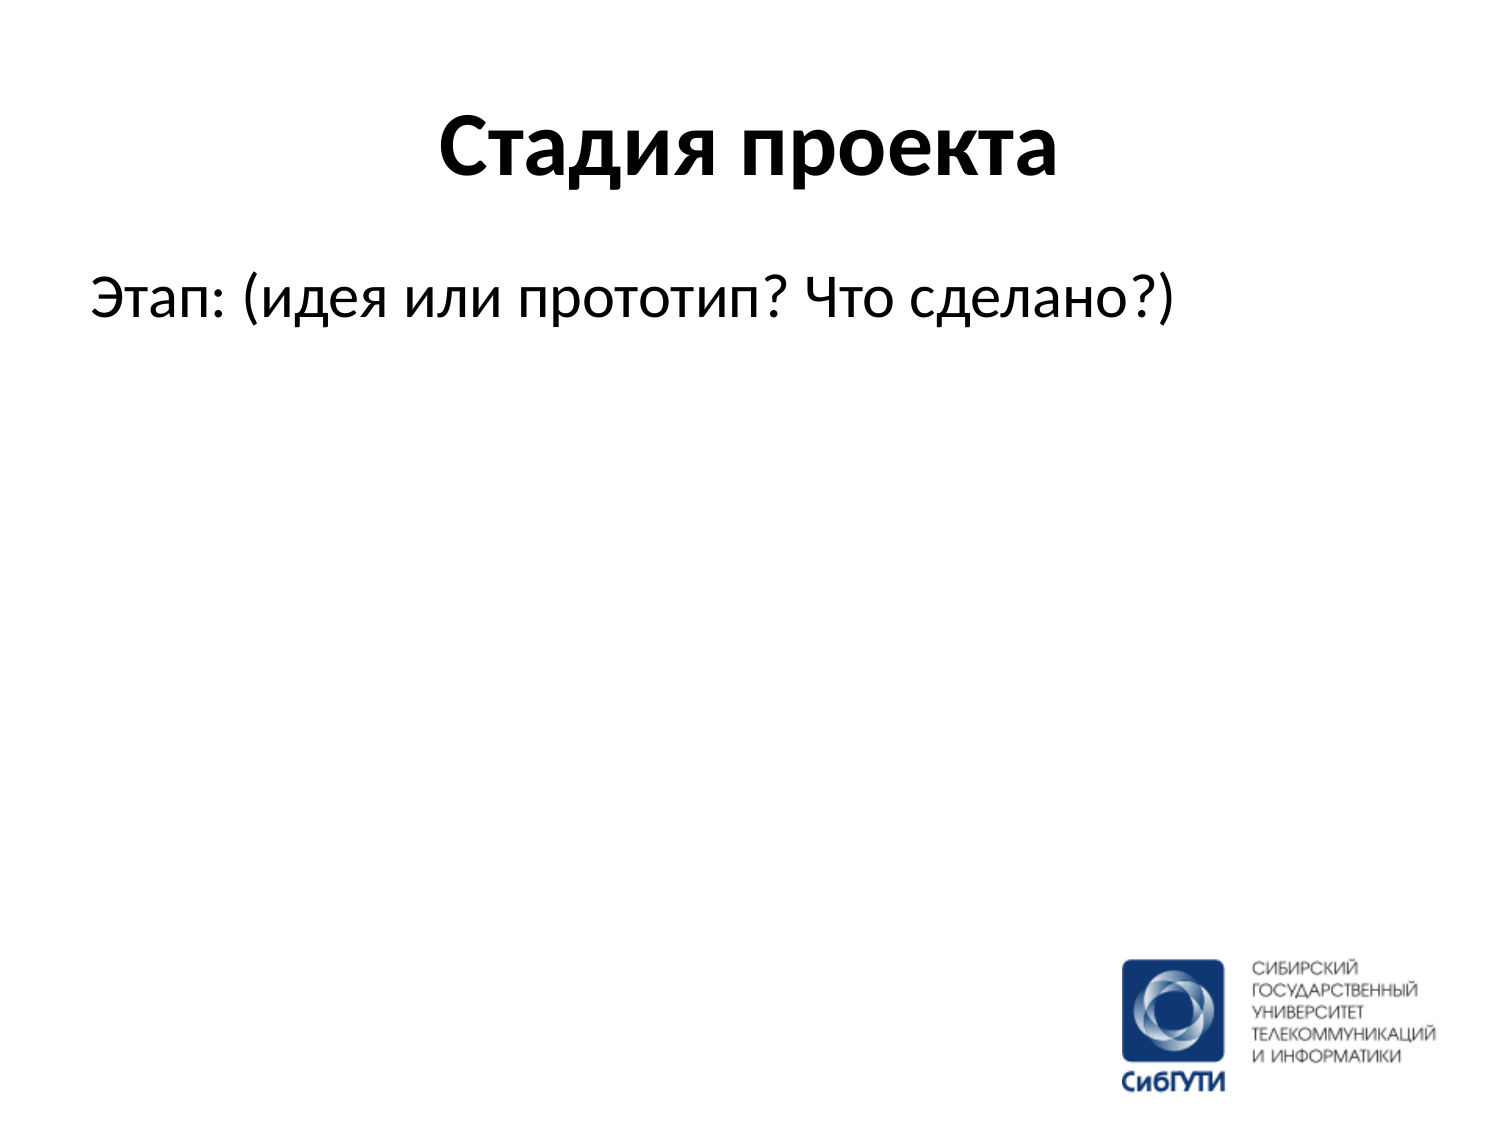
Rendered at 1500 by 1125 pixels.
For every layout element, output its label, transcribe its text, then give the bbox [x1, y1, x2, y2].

picture [1122, 958, 1438, 1093]
title Стадия проекта [75, 45, 1425, 233]
list Этап: (идея или прототип? Что сделано?) [75, 262, 1425, 1005]
